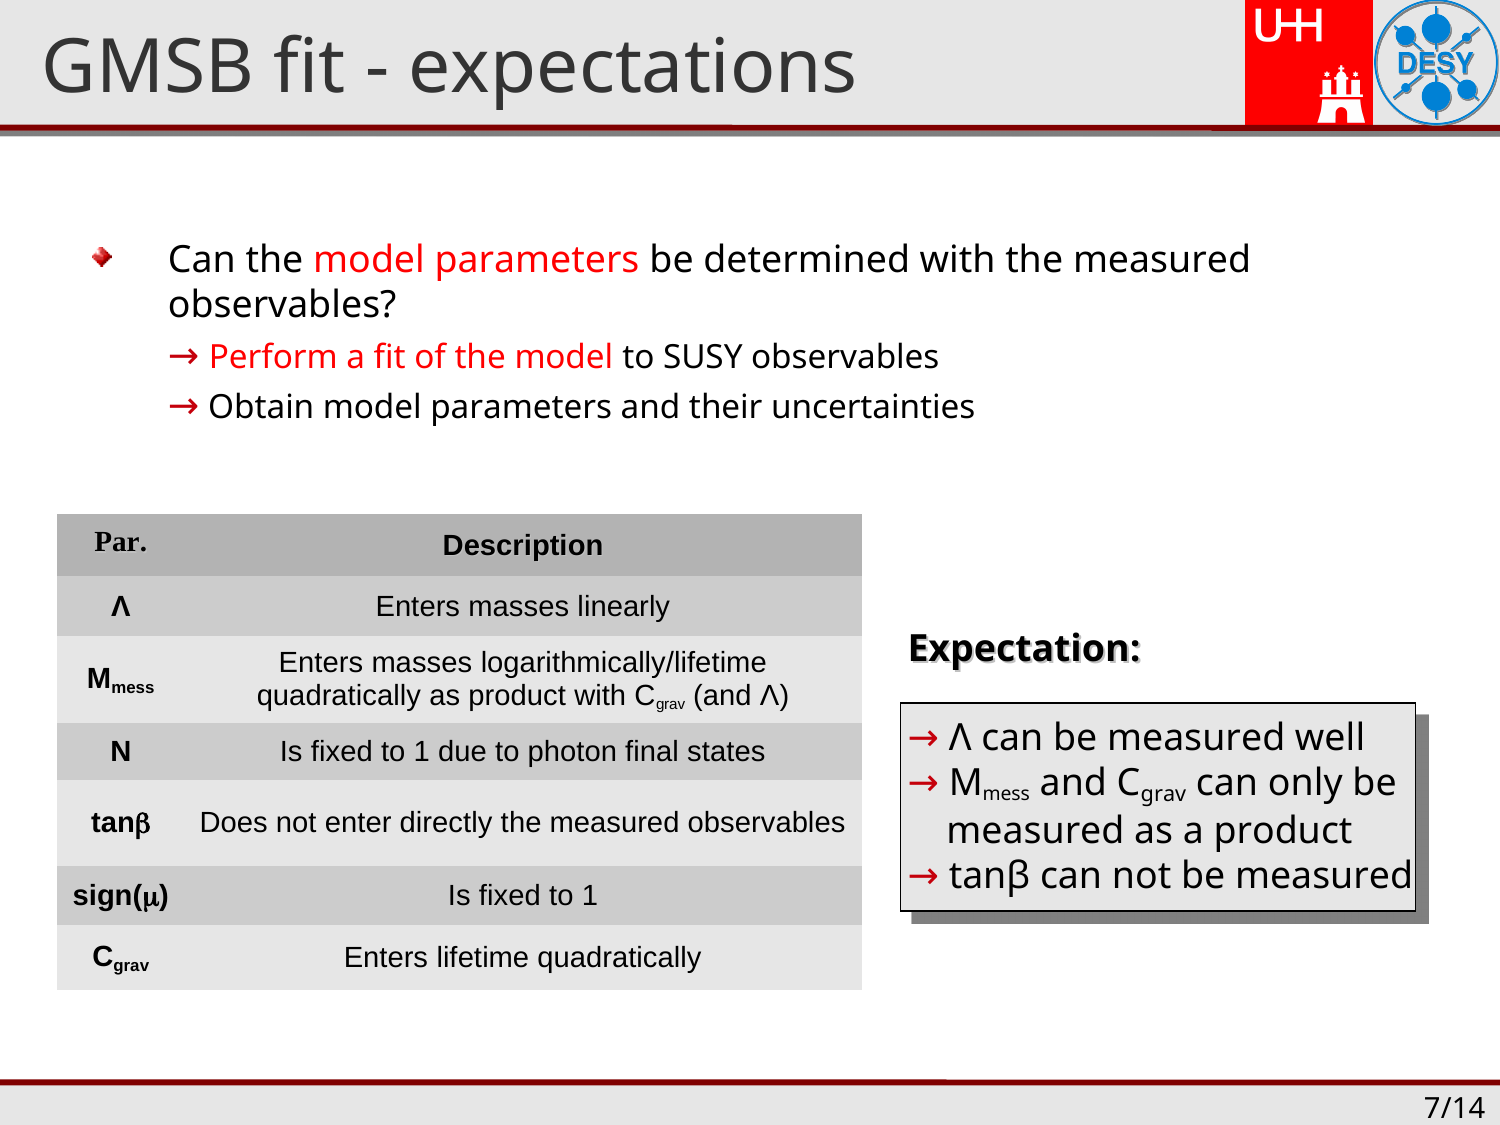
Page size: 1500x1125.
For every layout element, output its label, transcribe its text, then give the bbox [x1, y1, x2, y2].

text_box Expectation: → Λ can be measured well → Mmess and Cgrav can only be measured as a product → tanβ can not be measured [862, 620, 1491, 904]
table_cell Is fixed to 1 [184, 866, 862, 925]
picture [1245, 0, 1373, 124]
table_cell sign() [57, 866, 184, 925]
table_cell N [57, 723, 184, 780]
text_box [900, 904, 1416, 911]
table_cell Λ [57, 576, 184, 636]
table_cell Enters lifetime quadratically [184, 925, 862, 990]
picture [92, 247, 112, 267]
table_cell tan [57, 780, 184, 866]
table_cell Is fixed to 1 due to photon final states [184, 723, 862, 780]
table_header Par. [57, 514, 184, 576]
title GMSB fit - expectations [26, 0, 1241, 127]
table_cell Mmess [57, 636, 184, 723]
table_cell Does not enter directly the measured observables [184, 780, 862, 866]
table_cell Enters masses logarithmically/lifetime quadratically as product with Cgrav (and Λ) [184, 636, 862, 723]
table_cell Enters masses linearly [184, 576, 862, 636]
text_box Can the model parameters be determined with the measured observables? → Perform a fit of the model to SUSY observables → Obtain model parameters and their uncertainties [78, 227, 1475, 435]
table_header Description [184, 514, 862, 576]
picture [1374, 0, 1498, 125]
table_cell Cgrav [57, 925, 184, 990]
